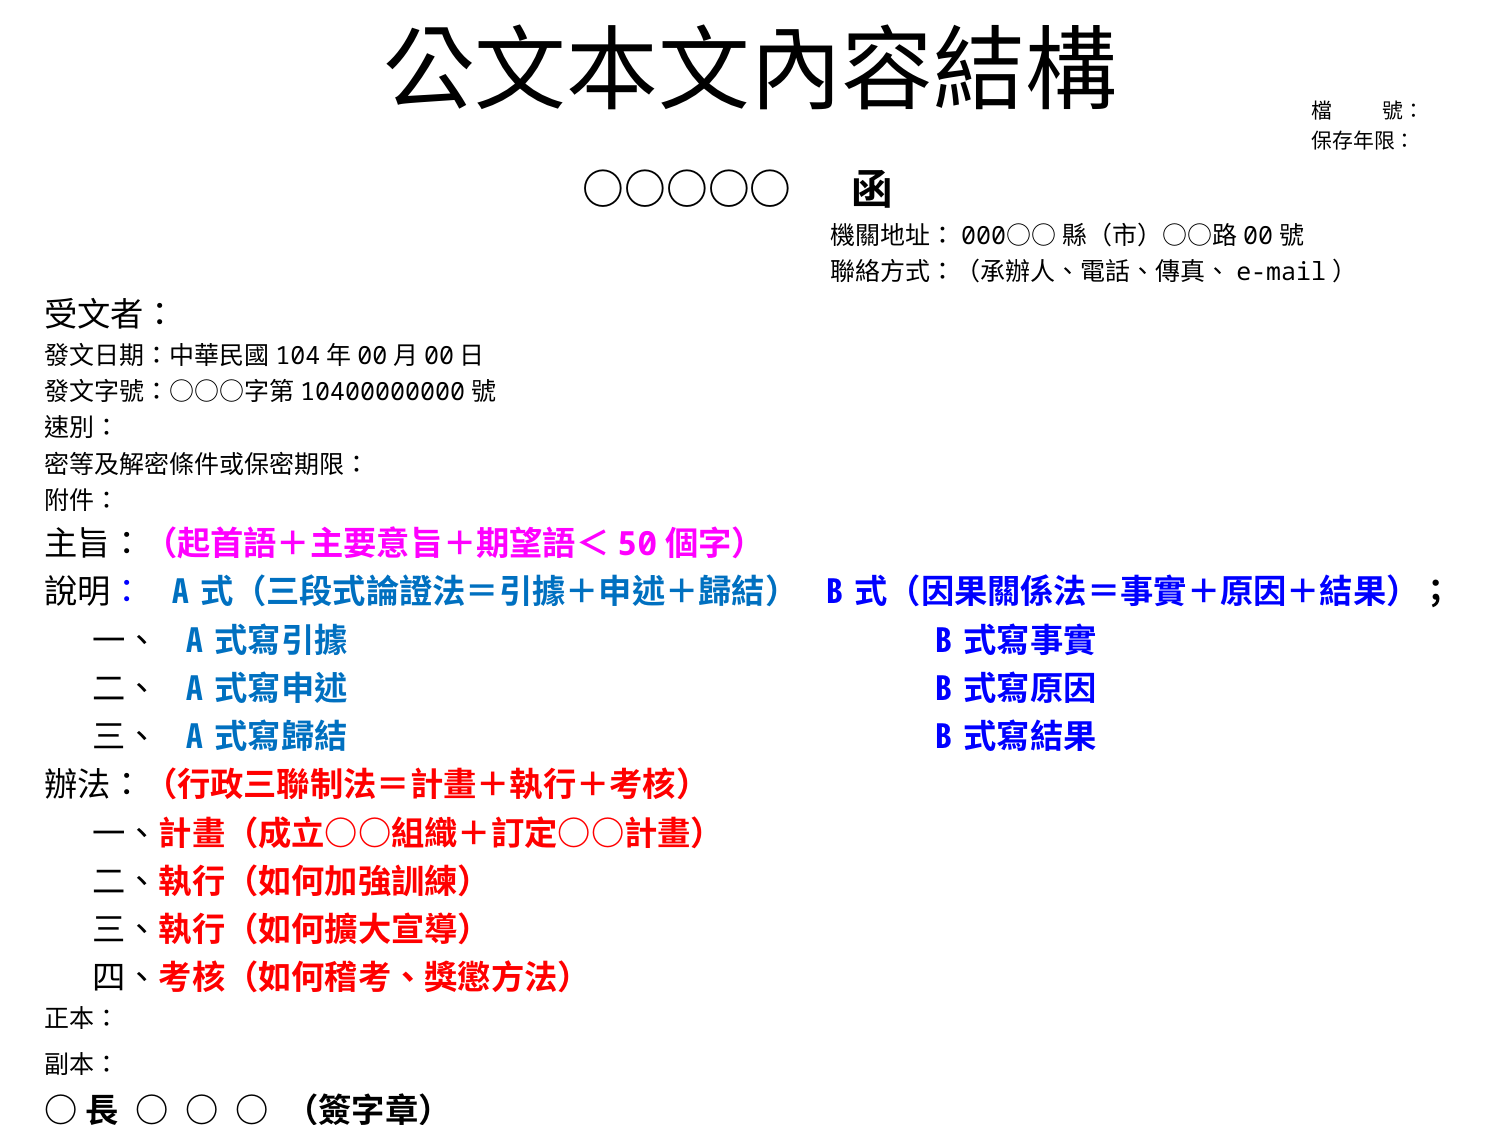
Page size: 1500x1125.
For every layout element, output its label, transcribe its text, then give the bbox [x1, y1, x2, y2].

list 檔 號： 保存年限： ○○○○○ 函 機關地址：000○○縣（市）○○路00號 聯絡方式：（承辦人、電話、傳真、e-mail） 受文者： 發文日期：中華民國104年00月00日 發文字號：○○○字第10400000000號 速別： 密等及解密條件或保密期限： 附件： 主旨：（起首語＋主要意旨＋期望語＜50個字） 說明： A式（三段式論證法＝引據＋申述＋歸結） B式（因果關係法＝事實＋原因＋結果）； 一、 A式寫引據 B式寫事實 二、 A式寫申述 B式寫原因 三、 A式寫歸結 B式寫結果 辦法：（行政三聯制法＝計畫＋執行＋考核） 一、計畫（成立○○組織＋訂定○○計畫） 二、執行（如何加強訓練） 三、執行（如何擴大宣導） 四、考核（如何稽考、獎懲方法） 正本： 副本： ○長 ○ ○ ○ （簽字章） [29, 90, 1448, 1125]
title 公文本文內容結構 [75, 18, 1426, 90]
